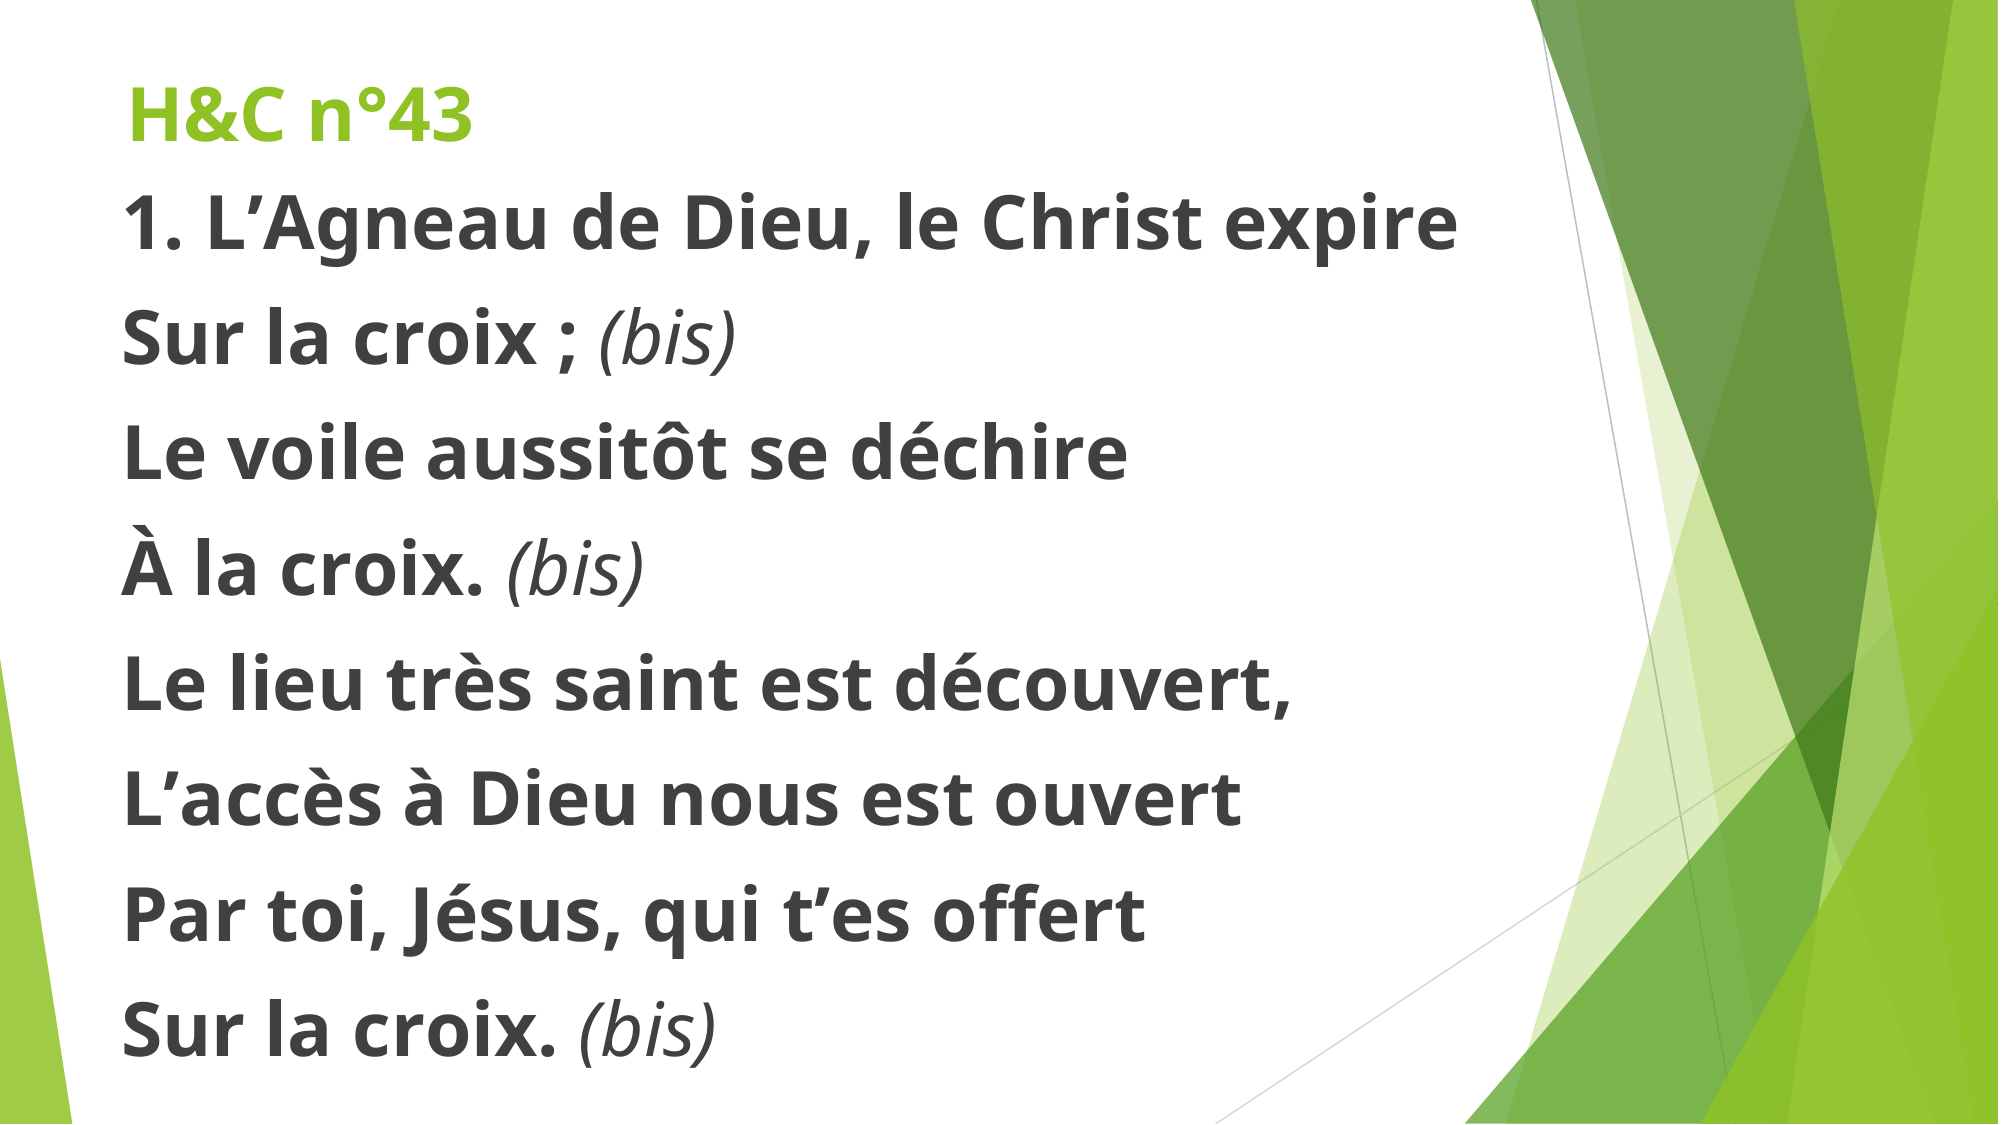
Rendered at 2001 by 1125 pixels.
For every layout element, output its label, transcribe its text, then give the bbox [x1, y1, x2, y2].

text_box H&C n°43 [111, 59, 1522, 153]
text_box 1. L’Agneau de Dieu, le Christ expire Sur la croix ; (bis) Le voile aussitôt se déchire À la croix. (bis) Le lieu très saint est découvert, L’accès à Dieu nous est ouvert Par toi, Jésus, qui t’es offert Sur la croix. (bis) [106, 153, 1973, 1037]
